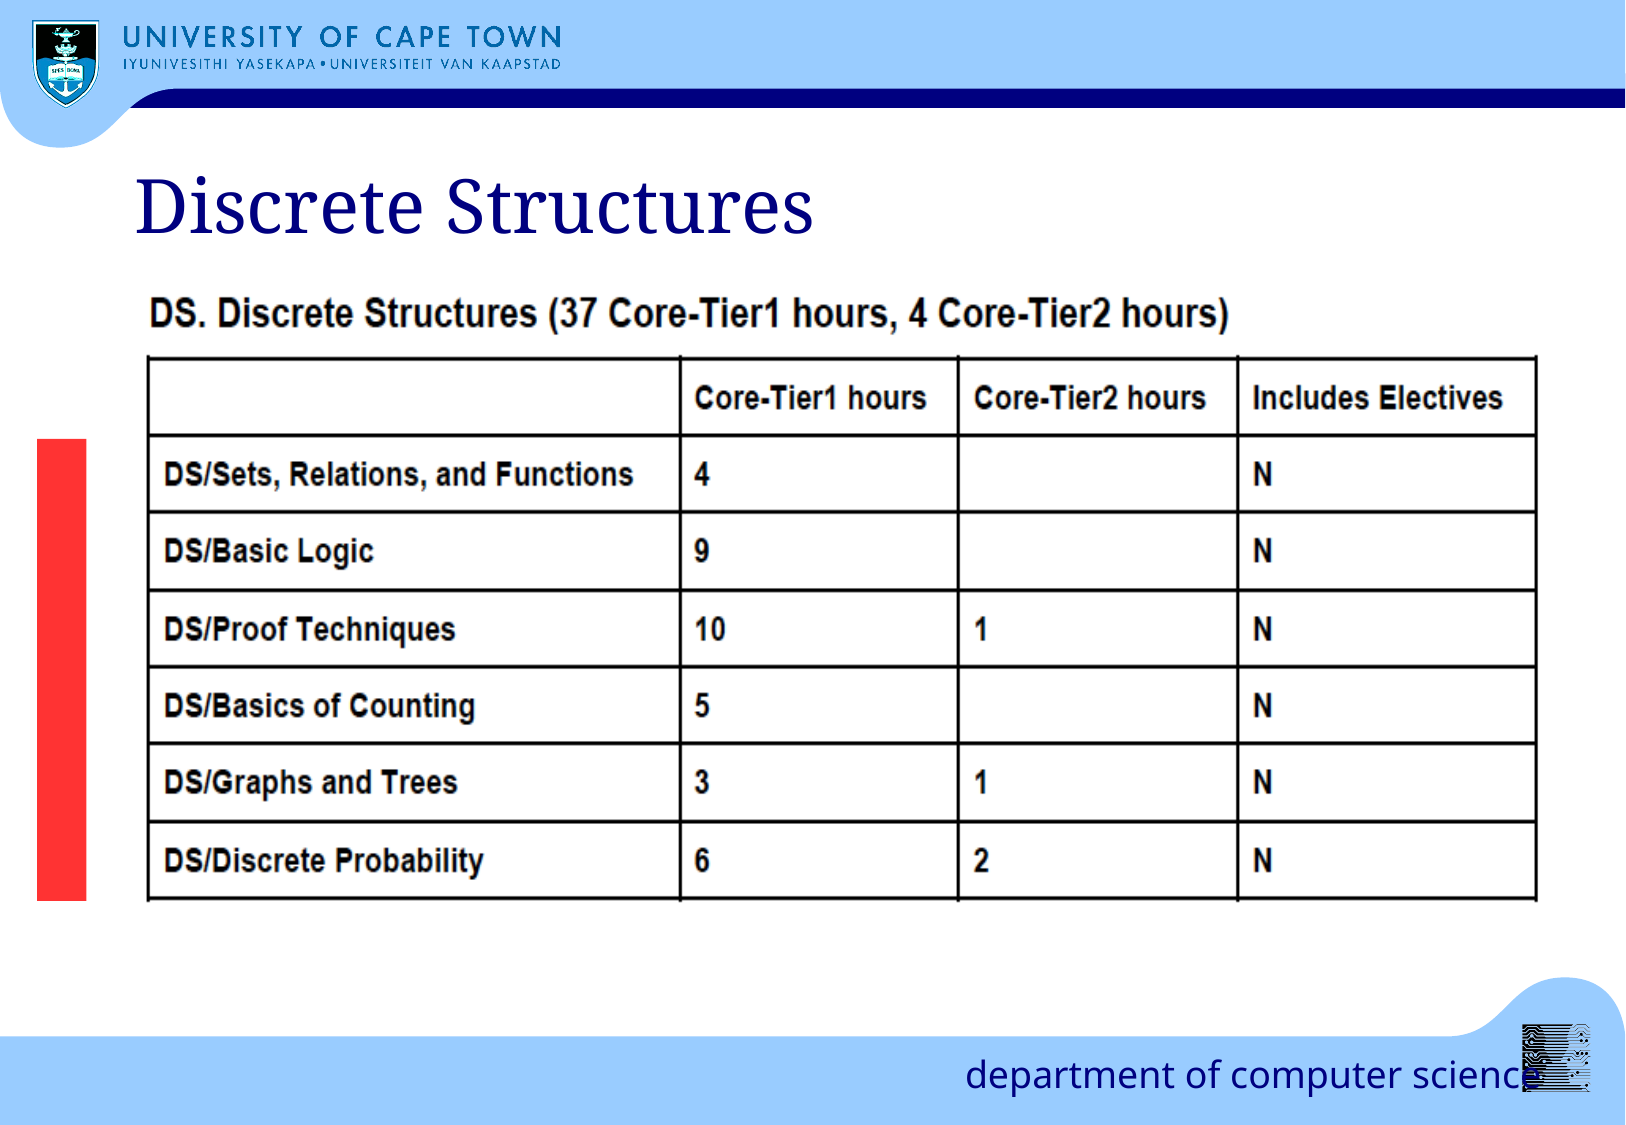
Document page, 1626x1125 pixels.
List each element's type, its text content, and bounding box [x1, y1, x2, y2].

picture [128, 266, 1557, 921]
picture [32, 20, 100, 109]
picture [120, 23, 563, 71]
picture [1526, 1070, 1536, 1076]
title Discrete Structures [134, 140, 1571, 268]
picture [1522, 1024, 1591, 1092]
text_box [37, 438, 87, 901]
